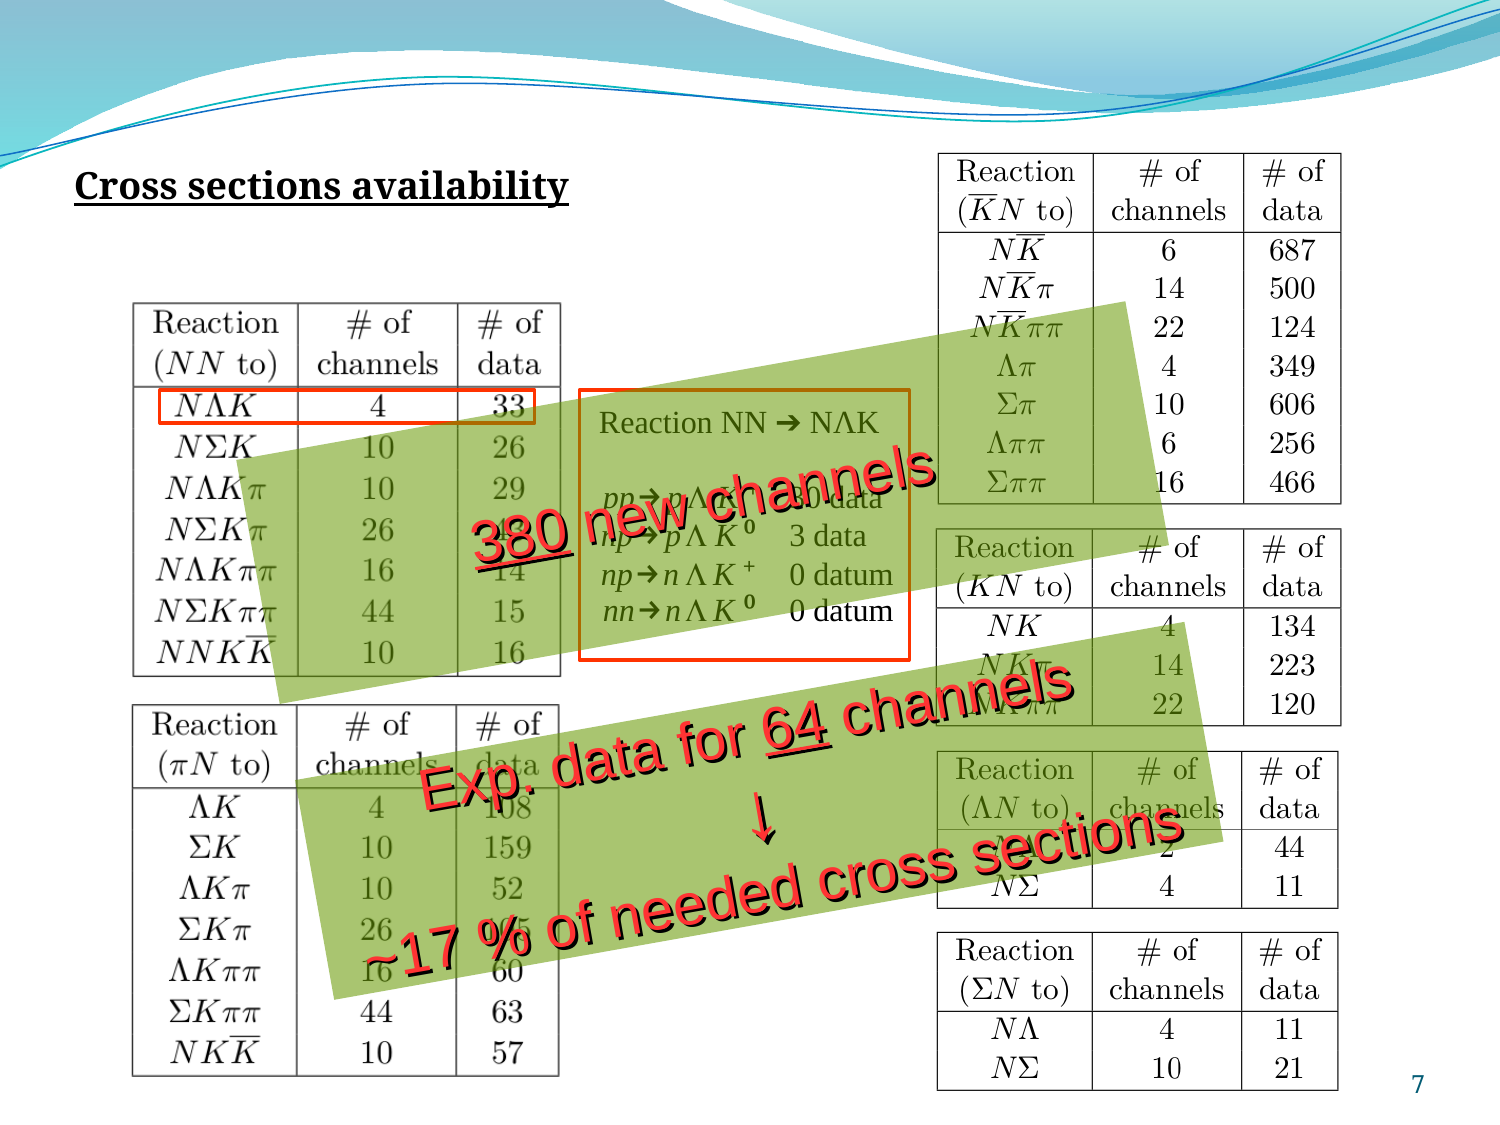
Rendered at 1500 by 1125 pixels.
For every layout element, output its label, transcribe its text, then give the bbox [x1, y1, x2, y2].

text_box 380 new channels [236, 301, 1169, 704]
picture [129, 702, 563, 1081]
picture [935, 930, 1341, 1093]
picture [932, 525, 1347, 731]
picture [935, 748, 1341, 911]
picture [161, 392, 533, 421]
picture [935, 150, 1343, 506]
chart [590, 662, 906, 667]
text_box Exp. data for 64 channels ↓ ~17 % of needed cross sections [295, 621, 1224, 1000]
chart [590, 593, 906, 658]
picture [420, 654, 565, 680]
picture [129, 299, 565, 680]
title Cross sections availability [73, 115, 779, 255]
